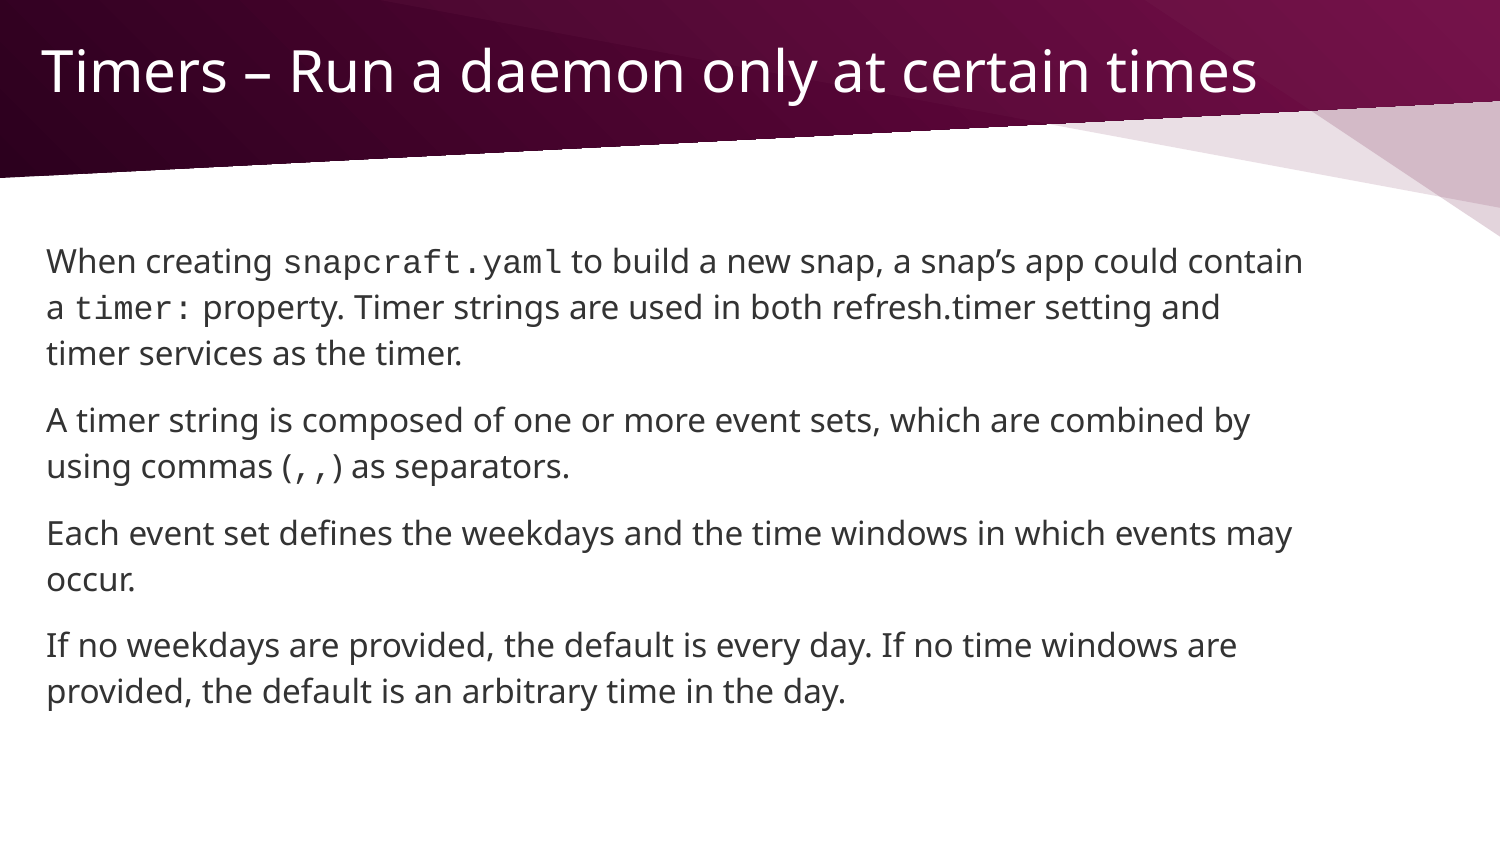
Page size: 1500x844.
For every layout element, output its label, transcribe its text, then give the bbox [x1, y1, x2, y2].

title Timers – Run a daemon only at certain times [41, 5, 1336, 134]
list When creating snapcraft.yaml to build a new snap, a snap’s app could contain a timer: property. Timer strings are used in both refresh.timer setting and timer services as the timer. A timer string is composed of one or more event sets, which are combined by using commas (,,) as separators. Each event set defines the weekdays and the time windows in which events may occur. If no weekdays are provided, the default is every day. If no time windows are provided, the default is an arbitrary time in the day. [35, 229, 1324, 789]
